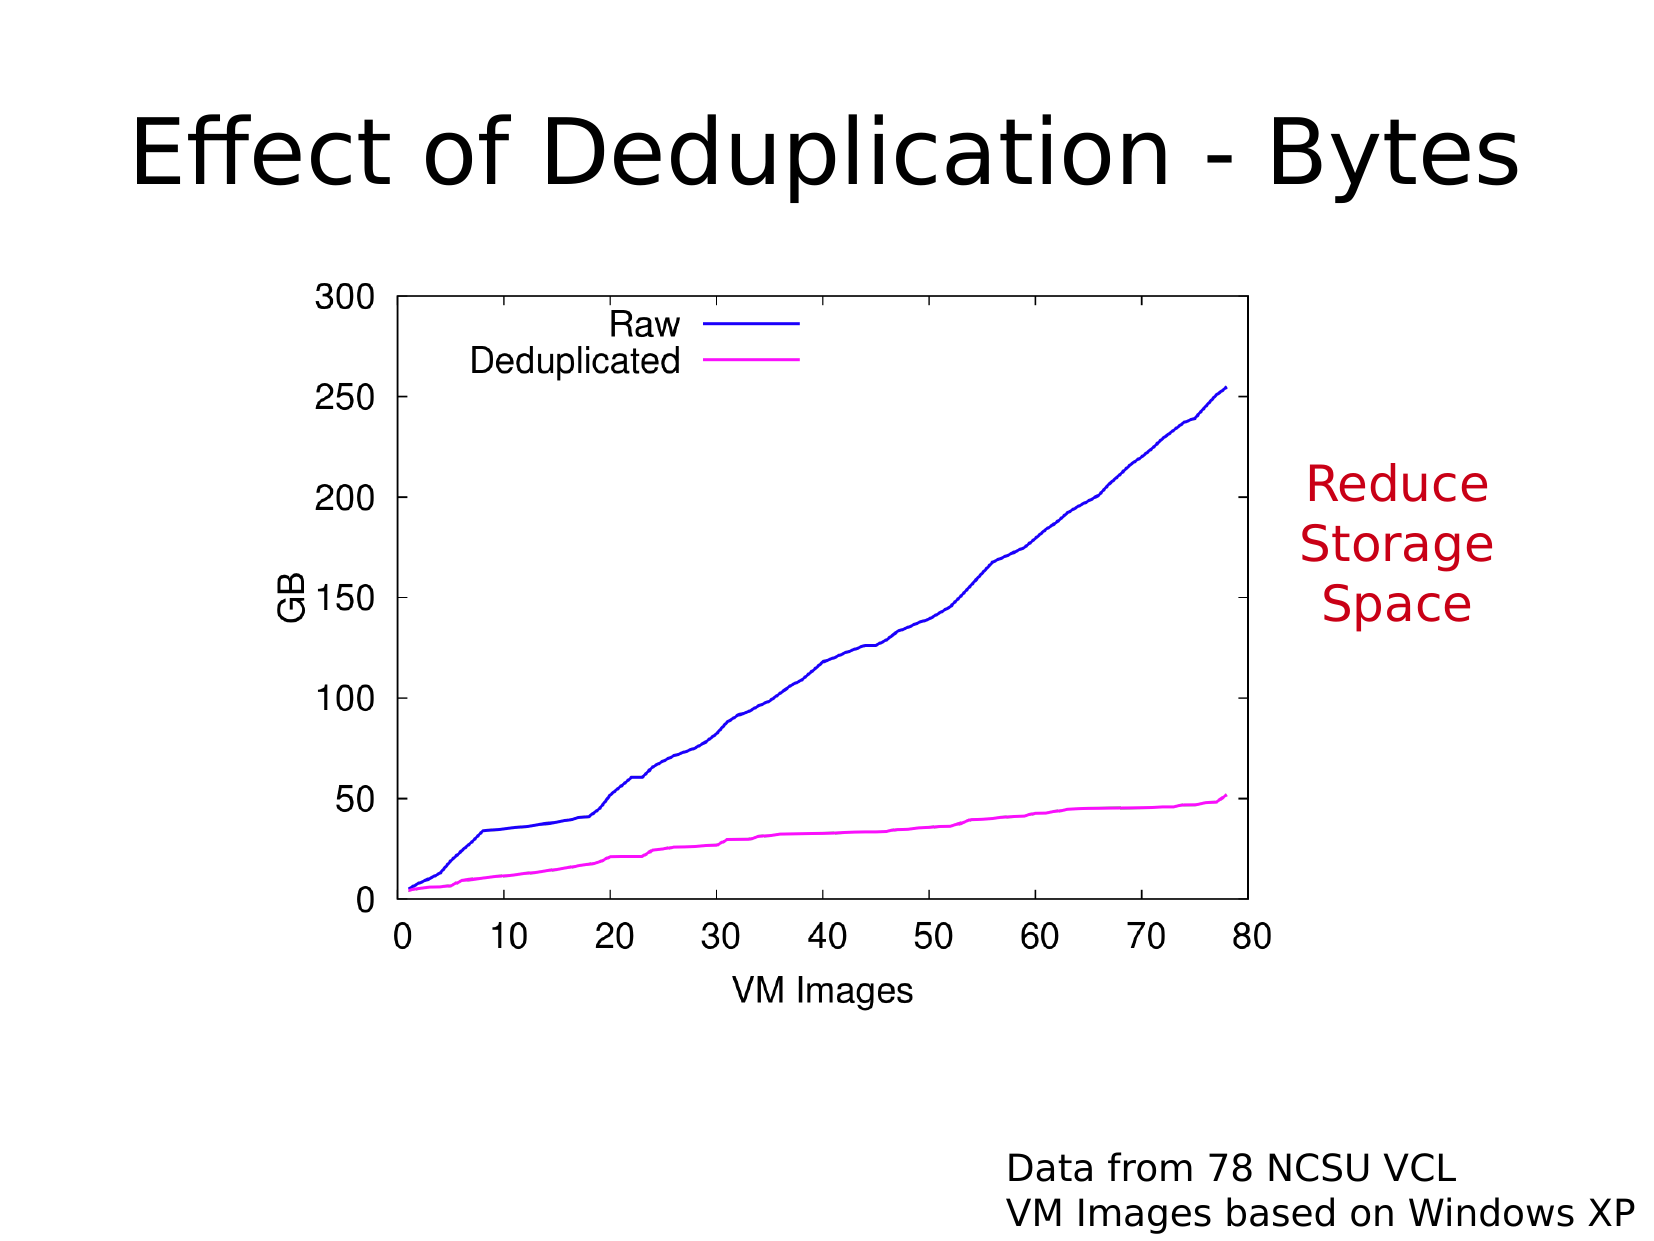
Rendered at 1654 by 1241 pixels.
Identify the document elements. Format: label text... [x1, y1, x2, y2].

text_box Data from 78 NCSU VCL VM Images based on Windows XP [991, 1136, 1651, 1241]
text_box [119, 252, 1395, 1015]
title Effect of Deduplication - Bytes [82, 49, 1571, 257]
text_box Reduce Storage Space [1284, 443, 1511, 640]
